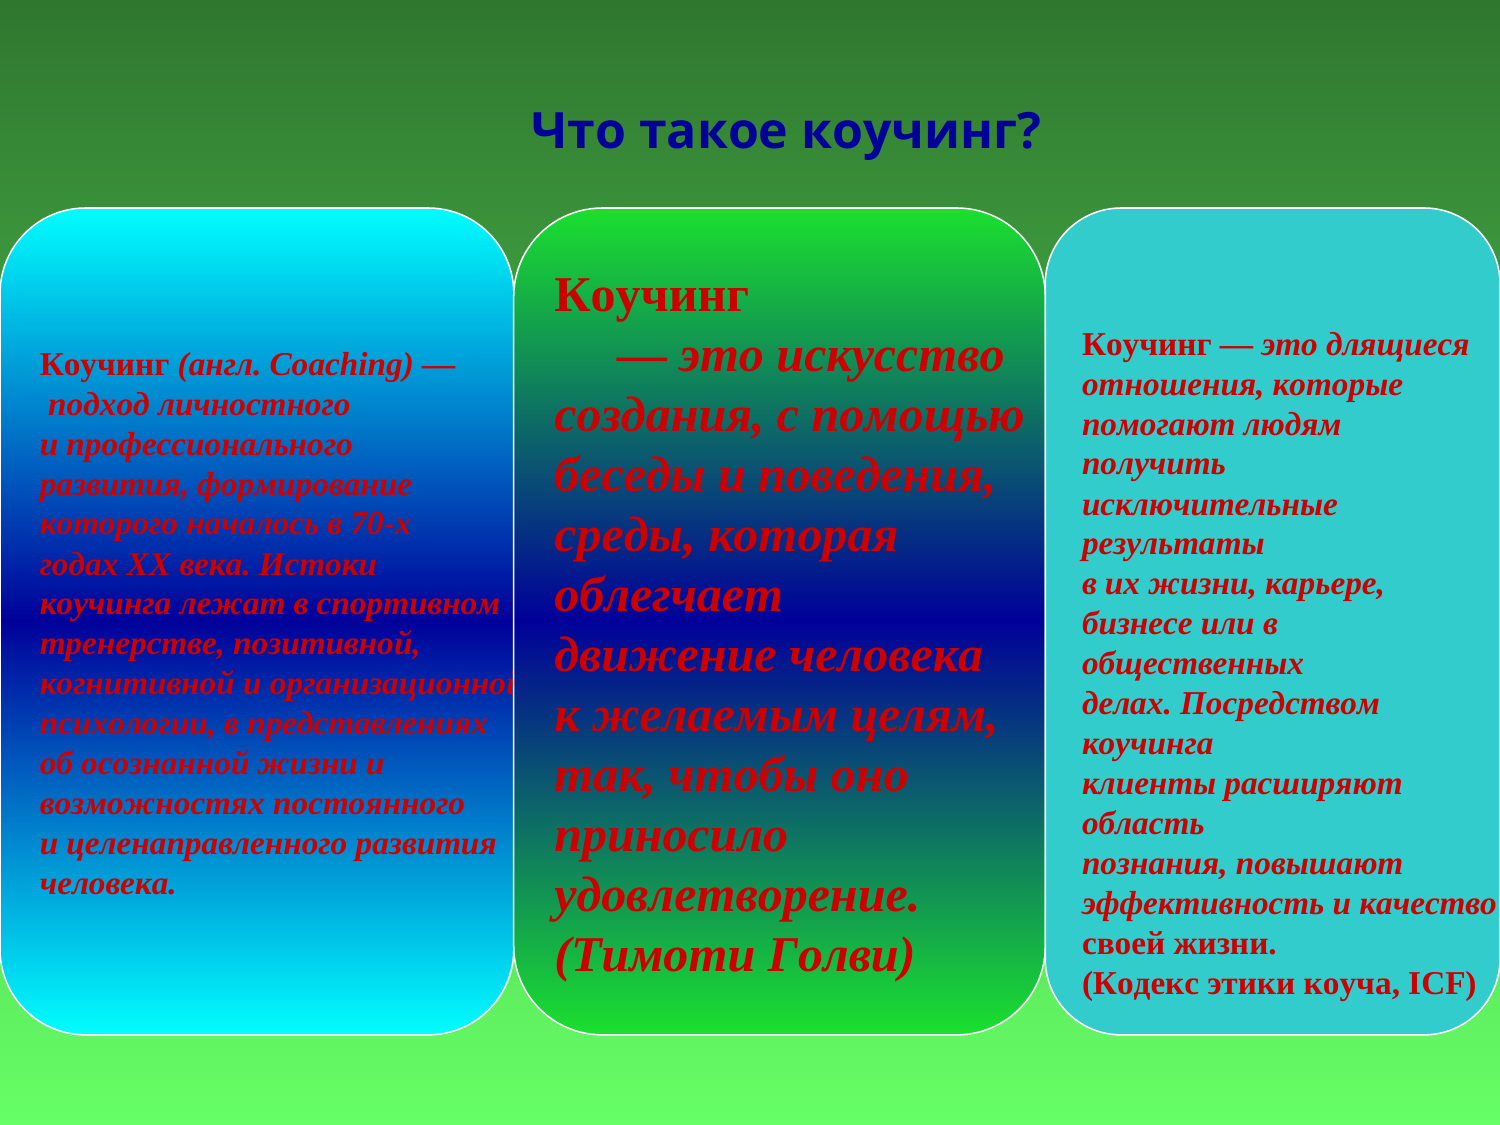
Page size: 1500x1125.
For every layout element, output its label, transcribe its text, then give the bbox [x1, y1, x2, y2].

table_header Что такое коучинг? [41, 91, 1500, 212]
table_header [0, 0, 1500, 91]
text_box Коучинг — это искусство создания, с помощью беседы и поведения, среды, которая облегчает движение человека к желаемым целям, так, чтобы оно приносило удовлетворение. (Тимоти Голви) [513, 212, 1045, 1035]
text_box Коучинг — это длящиеся отношения, которые помогают людям получить исключительные результаты в их жизни, карьере, бизнесе или в общественных делах. Посредством коучинга клиенты расширяют область познания, повышают эффективность и качество своей жизни. (Кодекс этики коуча, ICF) [1045, 212, 1500, 1035]
text_box Коучинг (англ. Coaching) — подход личностного и профессионального развития, формирование которого началось в 70-х годах XX века. Истоки коучинга лежат в спортивном тренерстве, позитивной, когнитивной и организационной психологии, в представлениях об осознанной жизни и возможностях постоянного и целенаправленного развития человека. [0, 212, 514, 1035]
